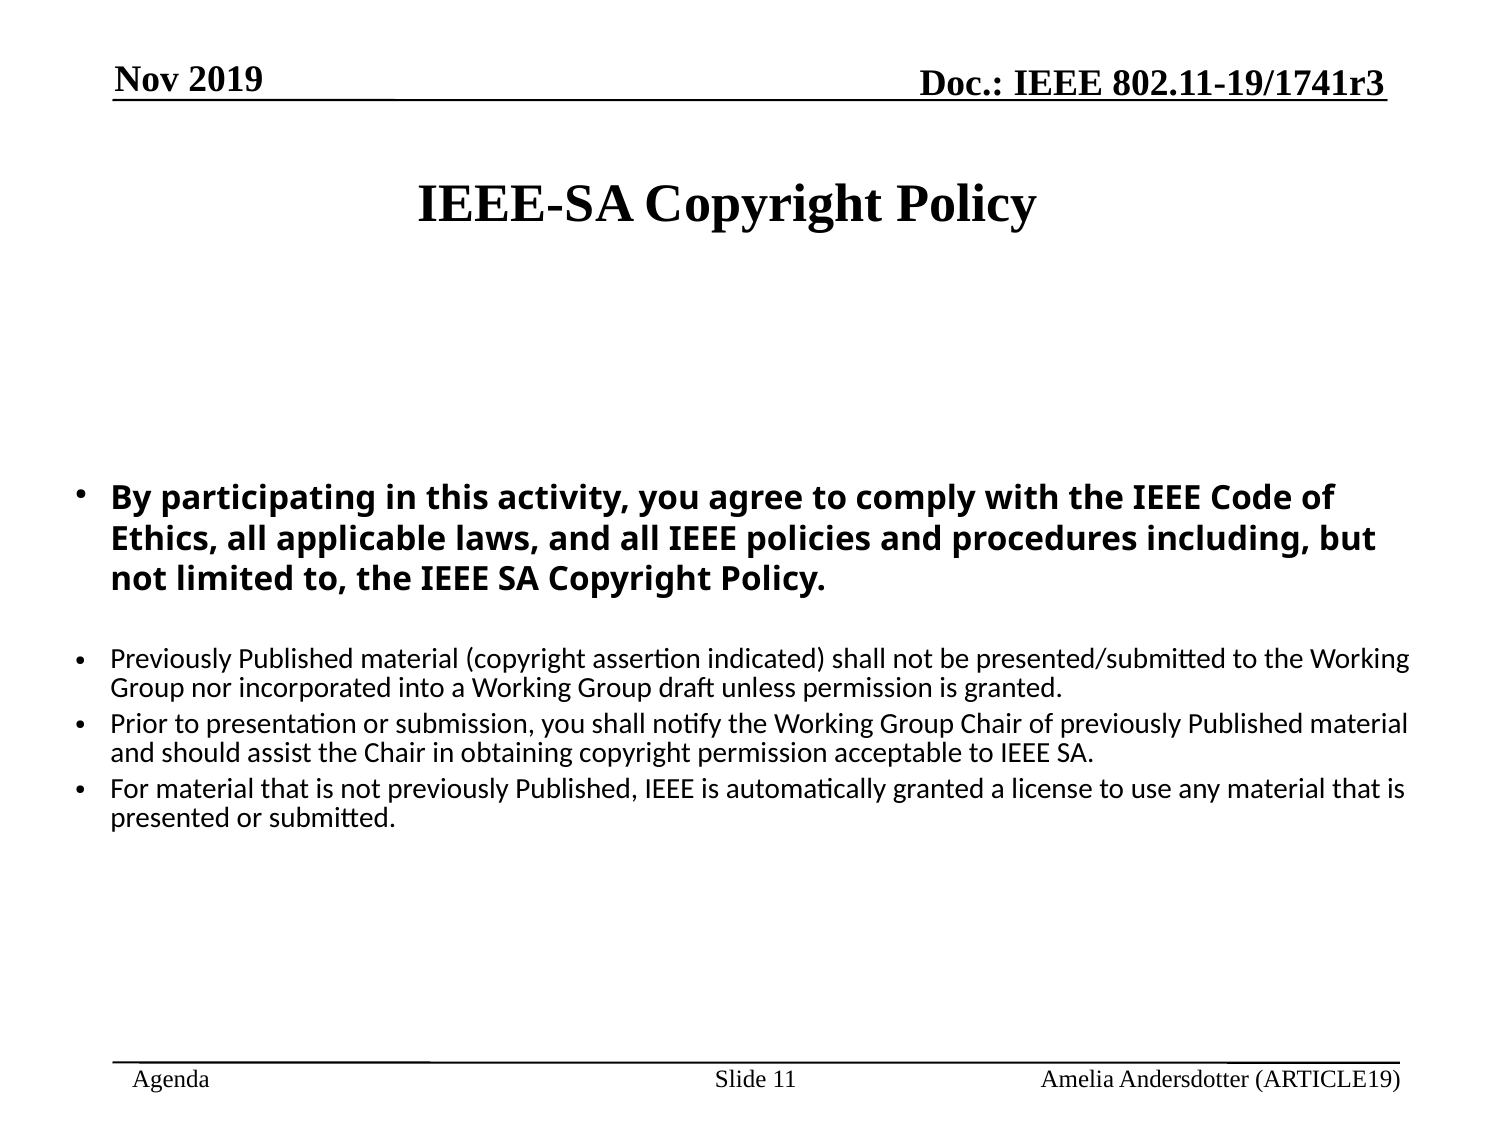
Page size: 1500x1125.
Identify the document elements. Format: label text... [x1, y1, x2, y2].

text_box Slide <number> [712, 1062, 799, 1122]
subtitle By participating in this activity, you agree to comply with the IEEE Code of Ethics, all applicable laws, and all IEEE policies and procedures including, but not limited to, the IEEE SA Copyright Policy. Previously Published material (copyright assertion indicated) shall not be presented/submitted to the Working Group nor incorporated into a Working Group draft unless permission is granted. Prior to presentation or submission, you shall notify the Working Group Chair of previously Published material and should assist the Chair in obtaining copyright permission acceptable to IEEE SA. For material that is not previously Published, IEEE is automatically granted a license to use any material that is presented or submitted. [75, 389, 1425, 922]
text_box Amelia Andersdotter (ARTICLE19) [878, 1062, 1401, 1092]
text_box IEEE-SA Copyright Policy [112, 112, 1387, 287]
text_box Nov 2019 [114, 54, 422, 99]
